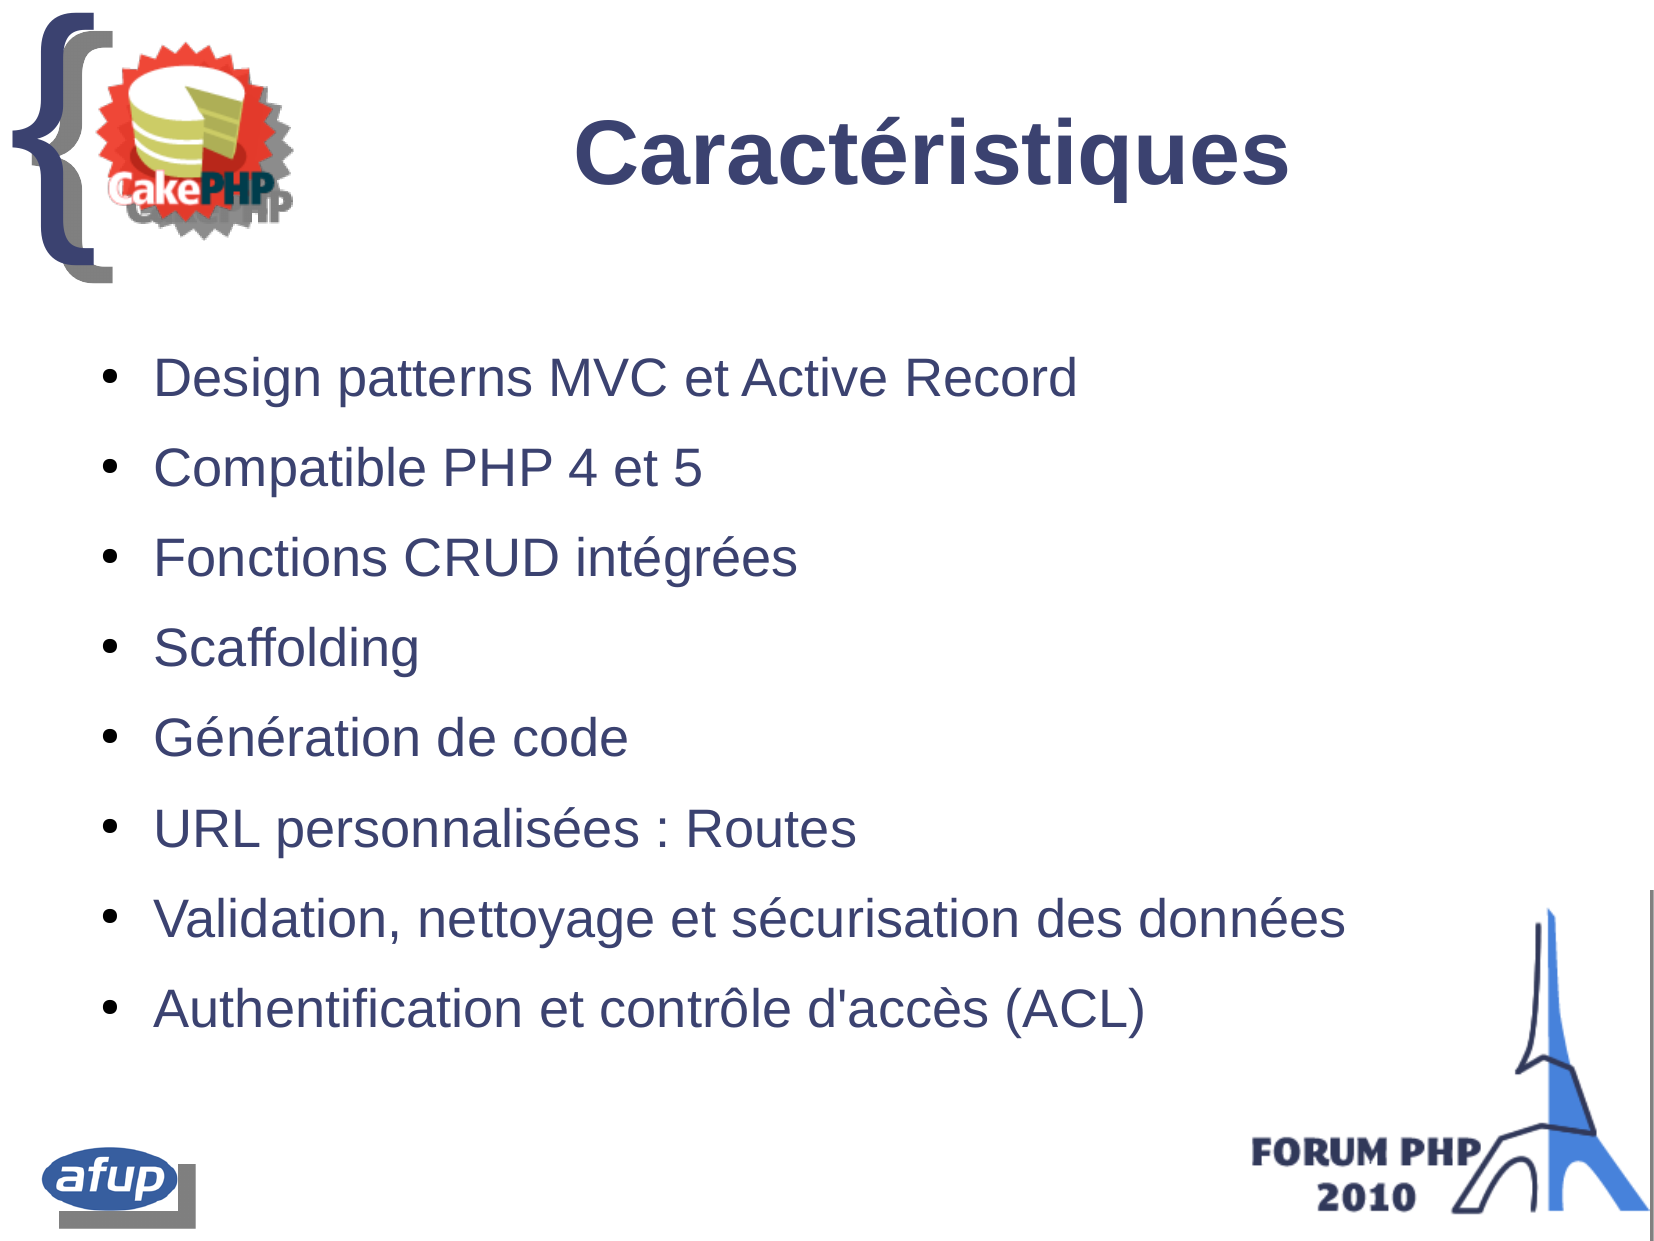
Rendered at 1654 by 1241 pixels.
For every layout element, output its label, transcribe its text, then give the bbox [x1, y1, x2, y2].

picture [41, 1146, 178, 1211]
picture [88, 35, 284, 231]
list Design patterns MVC et Active Record Compatible PHP 4 et 5 Fonctions CRUD intégrées Scaffolding Génération de code URL personnalisées : Routes Validation, nettoyage et sécurisation des données Authentification et contrôle d'accès (ACL) [82, 290, 1571, 1096]
title Caractéristiques [295, 56, 1571, 250]
picture [1240, 872, 1650, 1241]
